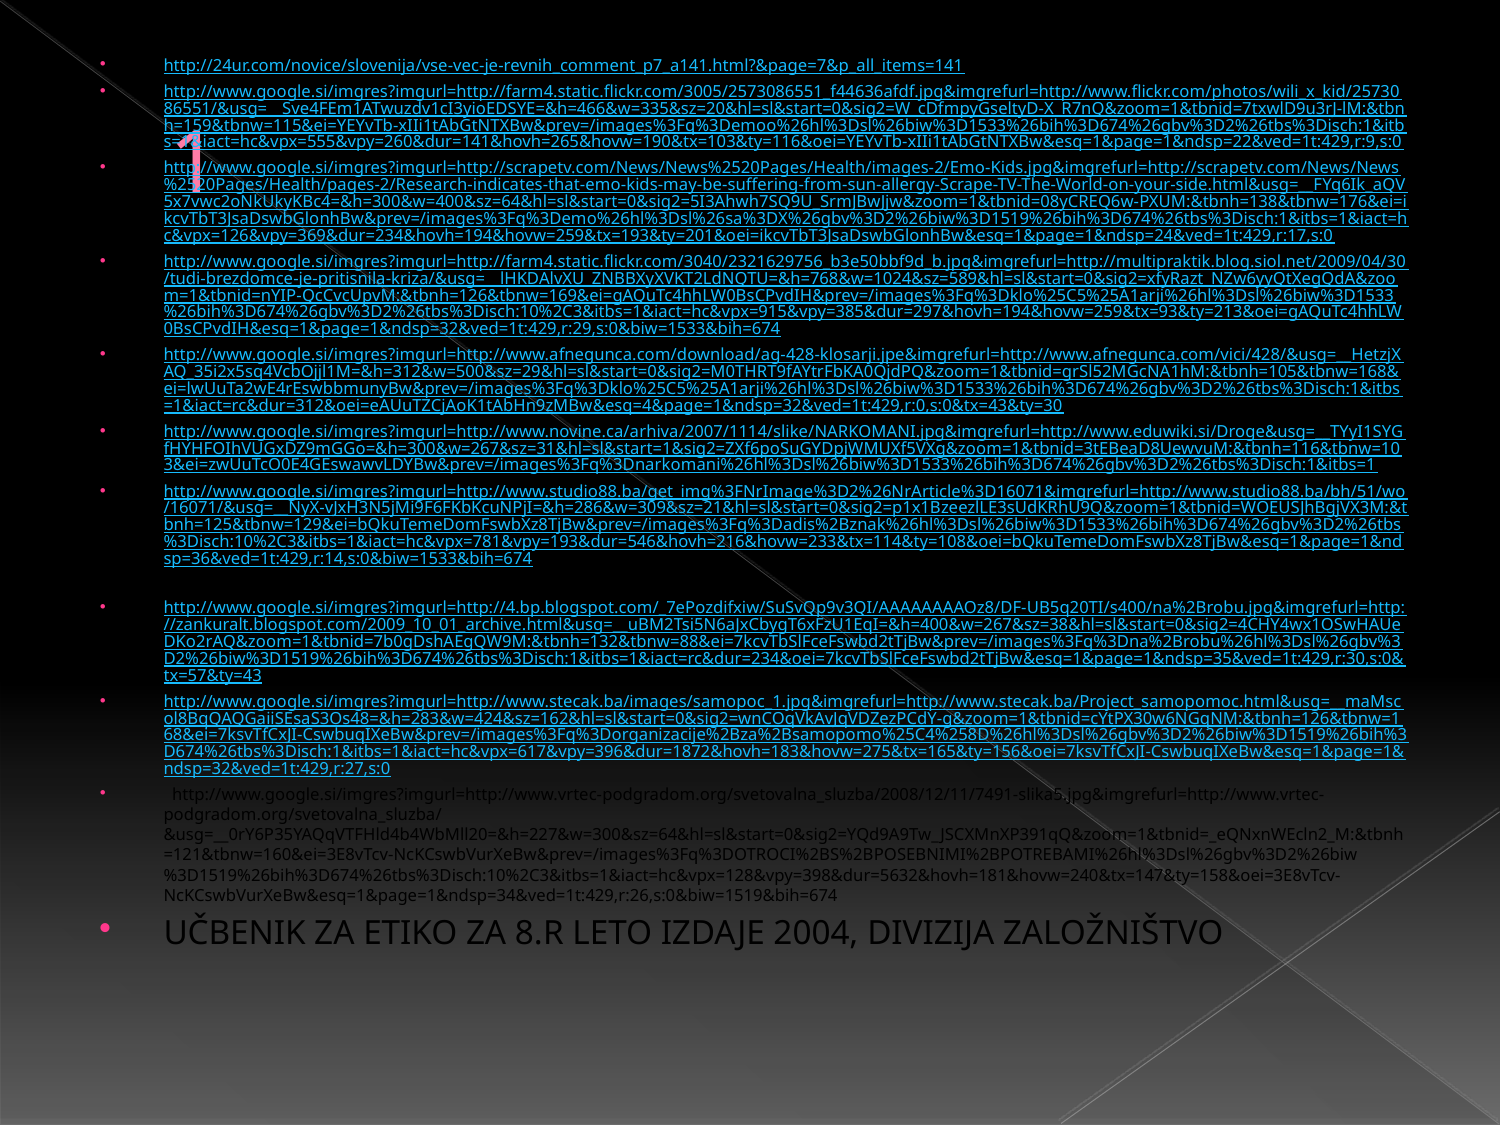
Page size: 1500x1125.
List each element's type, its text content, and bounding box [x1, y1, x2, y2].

list http://24ur.com/novice/slovenija/vse-vec-je-revnih_comment_p7_a141.html?&page=7&p_all_items=141 http://www.google.si/imgres?imgurl=http://farm4.static.flickr.com/3005/2573086551_f44636afdf.jpg&imgrefurl=http://www.flickr.com/photos/wili_x_kid/2573086551/&usg=__Sve4FEm1ATwuzdv1cI3yioEDSYE=&h=466&w=335&sz=20&hl=sl&start=0&sig2=W_cDfmpyGseltyD-X_R7nQ&zoom=1&tbnid=7txwlD9u3rJ-lM:&tbnh=159&tbnw=115&ei=YEYvTb-xIIi1tAbGtNTXBw&prev=/images%3Fq%3Demoo%26hl%3Dsl%26biw%3D1533%26bih%3D674%26gbv%3D2%26tbs%3Disch:1&itbs=1&iact=hc&vpx=555&vpy=260&dur=141&hovh=265&hovw=190&tx=103&ty=116&oei=YEYvTb-xIIi1tAbGtNTXBw&esq=1&page=1&ndsp=22&ved=1t:429,r:9,s:0 http://www.google.si/imgres?imgurl=http://scrapetv.com/News/News%2520Pages/Health/images-2/Emo-Kids.jpg&imgrefurl=http://scrapetv.com/News/News%2520Pages/Health/pages-2/Research-indicates-that-emo-kids-may-be-suffering-from-sun-allergy-Scrape-TV-The-World-on-your-side.html&usg=__FYq6Ik_aQV5x7vwc2oNkUkyKBc4=&h=300&w=400&sz=64&hl=sl&start=0&sig2=5I3Ahwh7SQ9U_SrmJBwJjw&zoom=1&tbnid=08yCREQ6w-PXUM:&tbnh=138&tbnw=176&ei=ikcvTbT3JsaDswbGlonhBw&prev=/images%3Fq%3Demo%26hl%3Dsl%26sa%3DX%26gbv%3D2%26biw%3D1519%26bih%3D674%26tbs%3Disch:1&itbs=1&iact=hc&vpx=126&vpy=369&dur=234&hovh=194&hovw=259&tx=193&ty=201&oei=ikcvTbT3JsaDswbGlonhBw&esq=1&page=1&ndsp=24&ved=1t:429,r:17,s:0 http://www.google.si/imgres?imgurl=http://farm4.static.flickr.com/3040/2321629756_b3e50bbf9d_b.jpg&imgrefurl=http://multipraktik.blog.siol.net/2009/04/30/tudi-brezdomce-je-pritisnila-kriza/&usg=__lHKDAlvXU_ZNBBXyXVKT2LdNQTU=&h=768&w=1024&sz=589&hl=sl&start=0&sig2=xfyRazt_NZw6yyQtXegQdA&zoom=1&tbnid=nYIP-QcCvcUpvM:&tbnh=126&tbnw=169&ei=gAQuTc4hhLW0BsCPvdIH&prev=/images%3Fq%3Dklo%25C5%25A1arji%26hl%3Dsl%26biw%3D1533%26bih%3D674%26gbv%3D2%26tbs%3Disch:10%2C3&itbs=1&iact=hc&vpx=915&vpy=385&dur=297&hovh=194&hovw=259&tx=93&ty=213&oei=gAQuTc4hhLW0BsCPvdIH&esq=1&page=1&ndsp=32&ved=1t:429,r:29,s:0&biw=1533&bih=674 http://www.google.si/imgres?imgurl=http://www.afnegunca.com/download/ag-428-klosarji.jpe&imgrefurl=http://www.afnegunca.com/vici/428/&usg=__HetzjXAQ_35i2x5sq4VcbOjjl1M=&h=312&w=500&sz=29&hl=sl&start=0&sig2=M0THRT9fAYtrFbKA0QjdPQ&zoom=1&tbnid=grSl52MGcNA1hM:&tbnh=105&tbnw=168&ei=lwUuTa2wE4rEswbbmunyBw&prev=/images%3Fq%3Dklo%25C5%25A1arji%26hl%3Dsl%26biw%3D1533%26bih%3D674%26gbv%3D2%26tbs%3Disch:1&itbs=1&iact=rc&dur=312&oei=eAUuTZCjAoK1tAbHn9zMBw&esq=4&page=1&ndsp=32&ved=1t:429,r:0,s:0&tx=43&ty=30 http://www.google.si/imgres?imgurl=http://www.novine.ca/arhiva/2007/1114/slike/NARKOMANI.jpg&imgrefurl=http://www.eduwiki.si/Droge&usg=__TYyI1SYGfHYHFOIhVUGxDZ9mGGo=&h=300&w=267&sz=31&hl=sl&start=1&sig2=ZXf6poSuGYDpjWMUXf5VXg&zoom=1&tbnid=3tEBeaD8UewvuM:&tbnh=116&tbnw=103&ei=zwUuTcO0E4GEswawvLDYBw&prev=/images%3Fq%3Dnarkomani%26hl%3Dsl%26biw%3D1533%26bih%3D674%26gbv%3D2%26tbs%3Disch:1&itbs=1 http://www.google.si/imgres?imgurl=http://www.studio88.ba/get_img%3FNrImage%3D2%26NrArticle%3D16071&imgrefurl=http://www.studio88.ba/bh/51/wo/16071/&usg=__NyX-vJxH3N5jMi9F6FKbKcuNPjI=&h=286&w=309&sz=21&hl=sl&start=0&sig2=p1x1BzeezlLE3sUdKRhU9Q&zoom=1&tbnid=WOEUSJhBgjVX3M:&tbnh=125&tbnw=129&ei=bQkuTemeDomFswbXz8TjBw&prev=/images%3Fq%3Dadis%2Bznak%26hl%3Dsl%26biw%3D1533%26bih%3D674%26gbv%3D2%26tbs%3Disch:10%2C3&itbs=1&iact=hc&vpx=781&vpy=193&dur=546&hovh=216&hovw=233&tx=114&ty=108&oei=bQkuTemeDomFswbXz8TjBw&esq=1&page=1&ndsp=36&ved=1t:429,r:14,s:0&biw=1533&bih=674 http://www.google.si/imgres?imgurl=http://4.bp.blogspot.com/_7ePozdifxiw/SuSvQp9v3QI/AAAAAAAAOz8/DF-UB5q20TI/s400/na%2Brobu.jpg&imgrefurl=http://zankuralt.blogspot.com/2009_10_01_archive.html&usg=__uBM2Tsi5N6aJxCbygT6xFzU1EqI=&h=400&w=267&sz=38&hl=sl&start=0&sig2=4CHY4wx1OSwHAUeDKo2rAQ&zoom=1&tbnid=7b0gDshAEgQW9M:&tbnh=132&tbnw=88&ei=7kcvTbSlFceFswbd2tTjBw&prev=/images%3Fq%3Dna%2Brobu%26hl%3Dsl%26gbv%3D2%26biw%3D1519%26bih%3D674%26tbs%3Disch:1&itbs=1&iact=rc&dur=234&oei=7kcvTbSlFceFswbd2tTjBw&esq=1&page=1&ndsp=35&ved=1t:429,r:30,s:0&tx=57&ty=43 http://www.google.si/imgres?imgurl=http://www.stecak.ba/images/samopoc_1.jpg&imgrefurl=http://www.stecak.ba/Project_samopomoc.html&usg=__maMscol8BqQAQGaiiSEsaS3Os48=&h=283&w=424&sz=162&hl=sl&start=0&sig2=wnCOqVkAvJqVDZezPCdY-g&zoom=1&tbnid=cYtPX30w6NGqNM:&tbnh=126&tbnw=168&ei=7ksvTfCxJI-CswbuqIXeBw&prev=/images%3Fq%3Dorganizacije%2Bza%2Bsamopomo%25C4%258D%26hl%3Dsl%26gbv%3D2%26biw%3D1519%26bih%3D674%26tbs%3Disch:1&itbs=1&iact=hc&vpx=617&vpy=396&dur=1872&hovh=183&hovw=275&tx=165&ty=156&oei=7ksvTfCxJI-CswbuqIXeBw&esq=1&page=1&ndsp=32&ved=1t:429,r:27,s:0 http://www.google.si/imgres?imgurl=http://www.vrtec-podgradom.org/svetovalna_sluzba/2008/12/11/7491-slika5.jpg&imgrefurl=http://www.vrtec-podgradom.org/svetovalna_sluzba/&usg=__0rY6P35YAQqVTFHld4b4WbMll20=&h=227&w=300&sz=64&hl=sl&start=0&sig2=YQd9A9Tw_JSCXMnXP391qQ&zoom=1&tbnid=_eQNxnWEcln2_M:&tbnh=121&tbnw=160&ei=3E8vTcv-NcKCswbVurXeBw&prev=/images%3Fq%3DOTROCI%2BS%2BPOSEBNIMI%2BPOTREBAMI%26hl%3Dsl%26gbv%3D2%26biw%3D1519%26bih%3D674%26tbs%3Disch:10%2C3&itbs=1&iact=hc&vpx=128&vpy=398&dur=5632&hovh=181&hovw=240&tx=147&ty=158&oei=3E8vTcv-NcKCswbVurXeBw&esq=1&page=1&ndsp=34&ved=1t:429,r:26,s:0&biw=1519&bih=674 UČBENIK ZA ETIKO ZA 8.R LETO IZDAJE 2004, DIVIZIJA ZALOŽNIŠTVO [75, 46, 1425, 1067]
